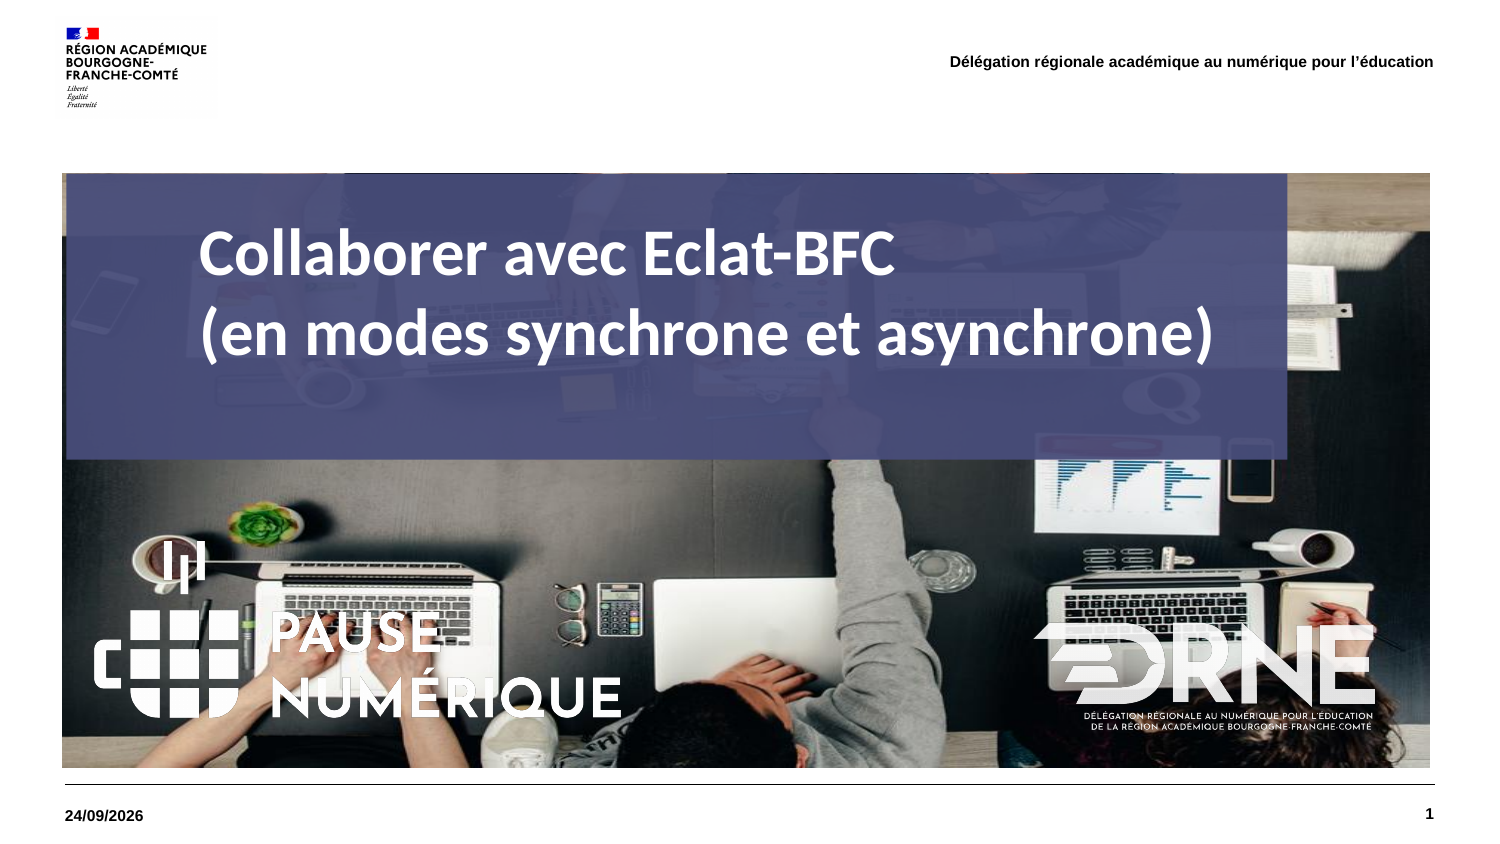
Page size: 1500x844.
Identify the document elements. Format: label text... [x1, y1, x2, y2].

text_box <numéro> [1213, 784, 1434, 843]
text_box Collaborer avec Eclat-BFC (en modes synchrone et asynchrone) [66, 173, 1288, 460]
text_box Délégation régionale académique au numérique pour l’éducation [470, 32, 1434, 90]
picture [55, 16, 218, 119]
picture [62, 173, 1430, 768]
text_box 03/02/2022 [64, 786, 251, 843]
